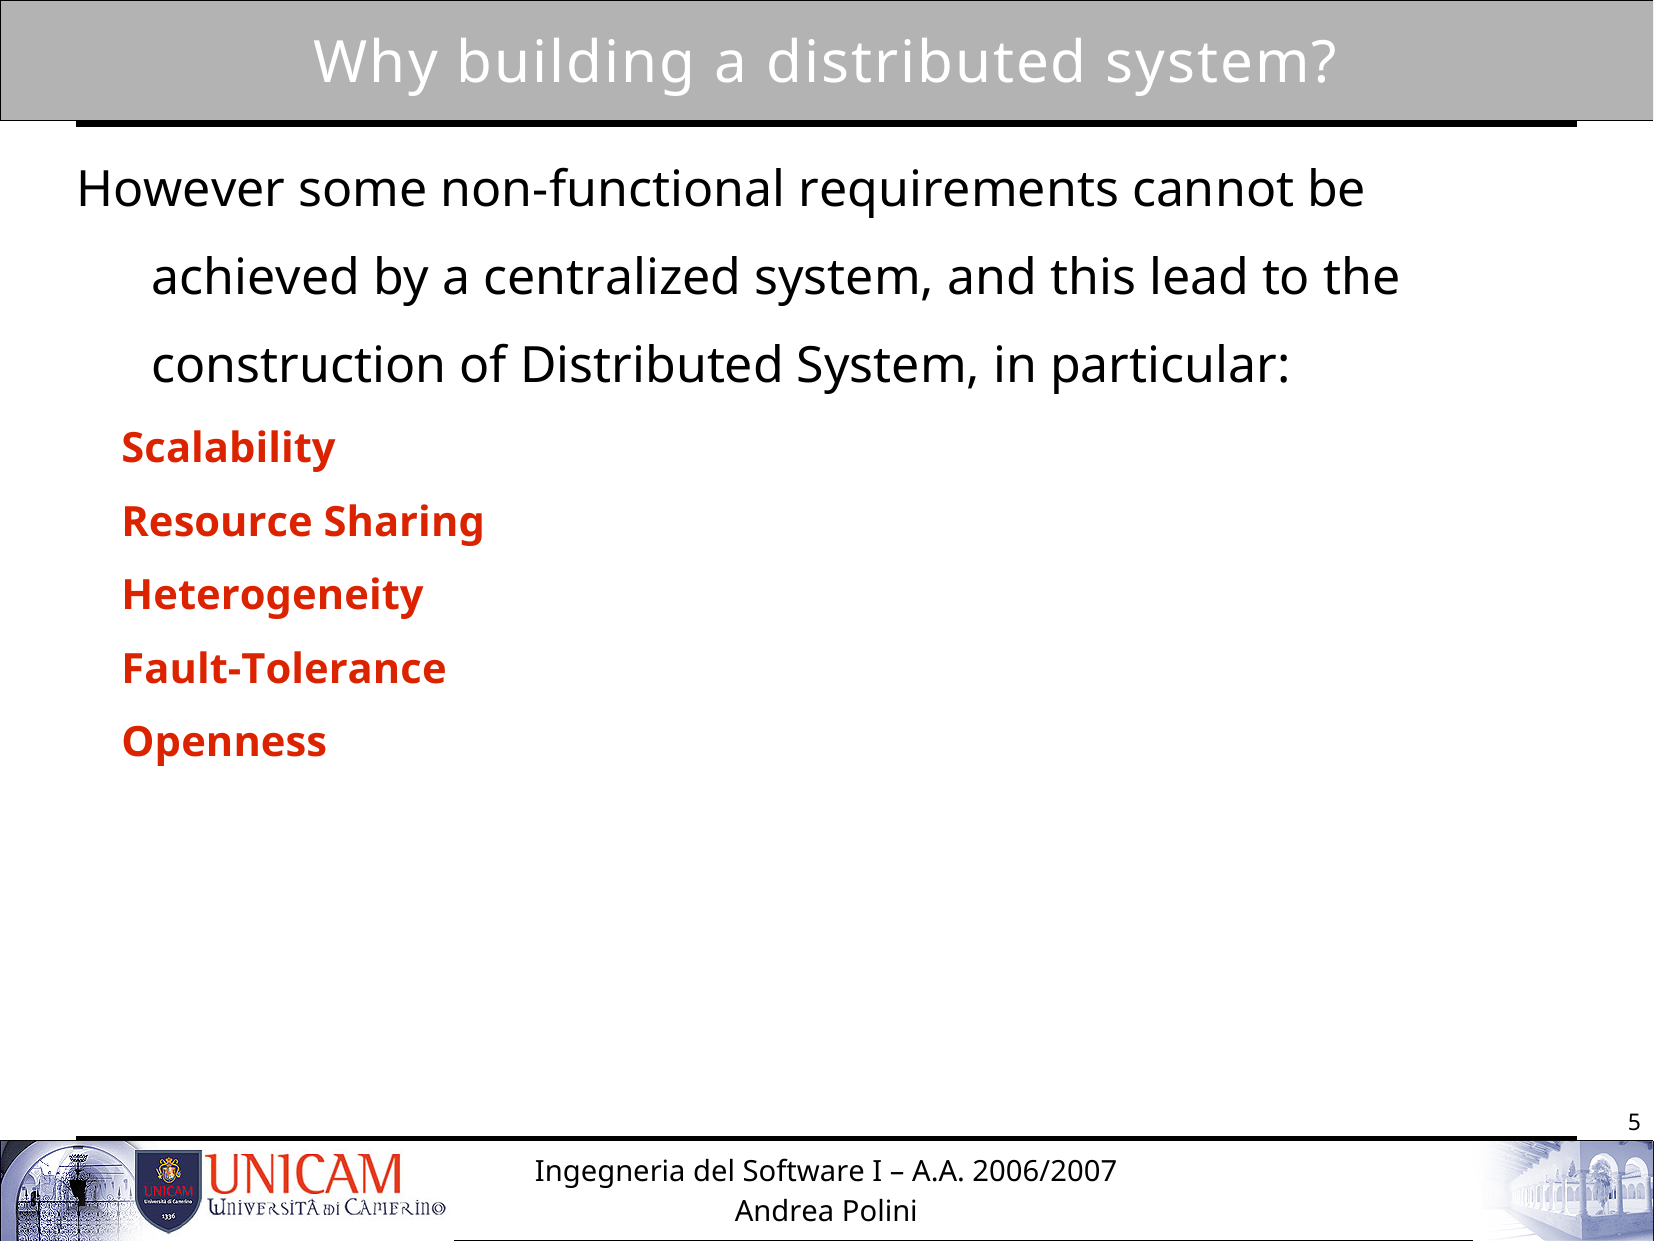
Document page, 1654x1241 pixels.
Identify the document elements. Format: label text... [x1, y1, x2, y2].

picture [1473, 1141, 1654, 1241]
picture [0, 1141, 454, 1241]
list However some non-functional requirements cannot be achieved by a centralized system, and this lead to the construction of Distributed System, in particular: Scalability Resource Sharing Heterogeneity Fault-Tolerance Openness [76, 152, 1577, 729]
title Why building a distributed system? [0, 0, 1653, 121]
